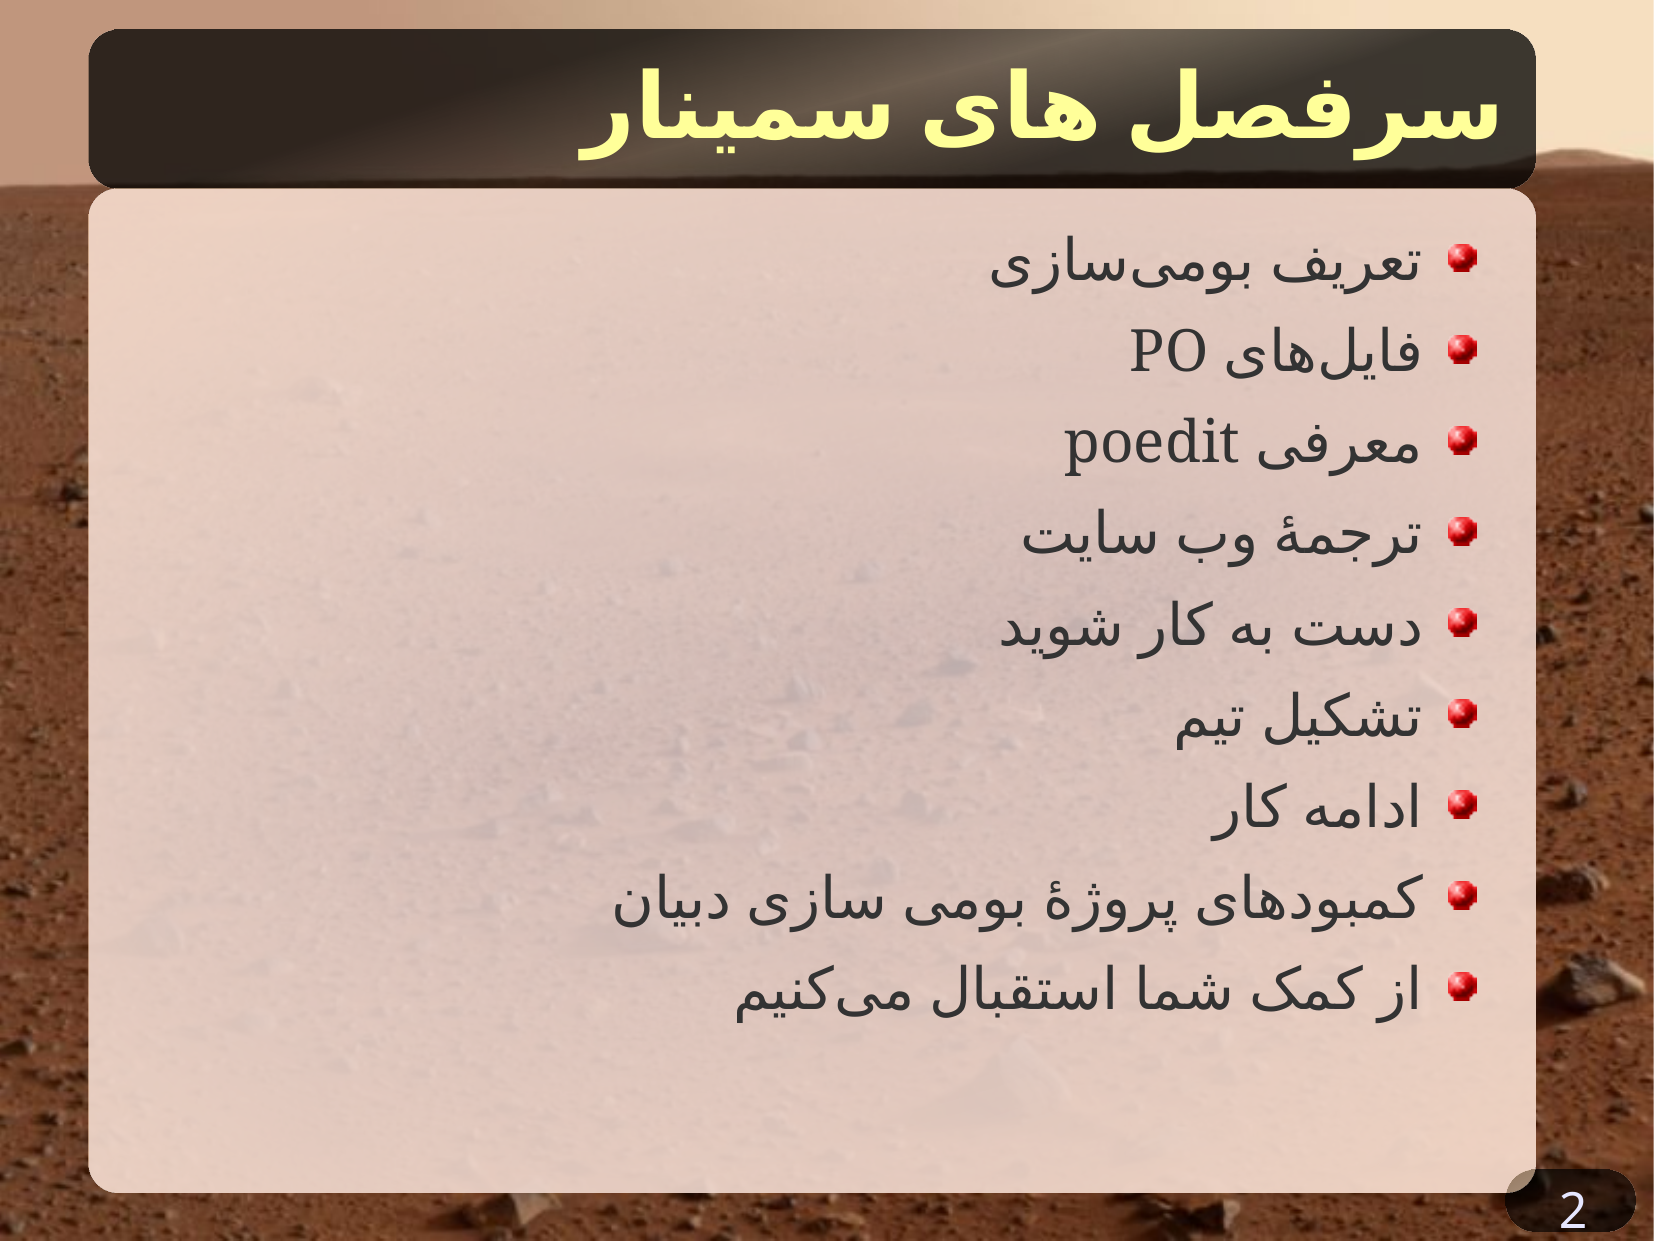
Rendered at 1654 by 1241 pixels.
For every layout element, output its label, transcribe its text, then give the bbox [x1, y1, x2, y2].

text_box [88, 188, 1536, 1193]
picture [0, 0, 1654, 1241]
title سرفصل های سمینار [118, 29, 1506, 178]
list تعریف بومی‌سازی فایل‌های PO معرفی poedit ترجمهٔ وب سایت دست به کار شوید تشکیل تیم ادامه کار کمبود‌های پروژه‌ٔ بومی سازی دبیان از کمک شما استقبال می‌کنیم [118, 218, 1477, 1164]
